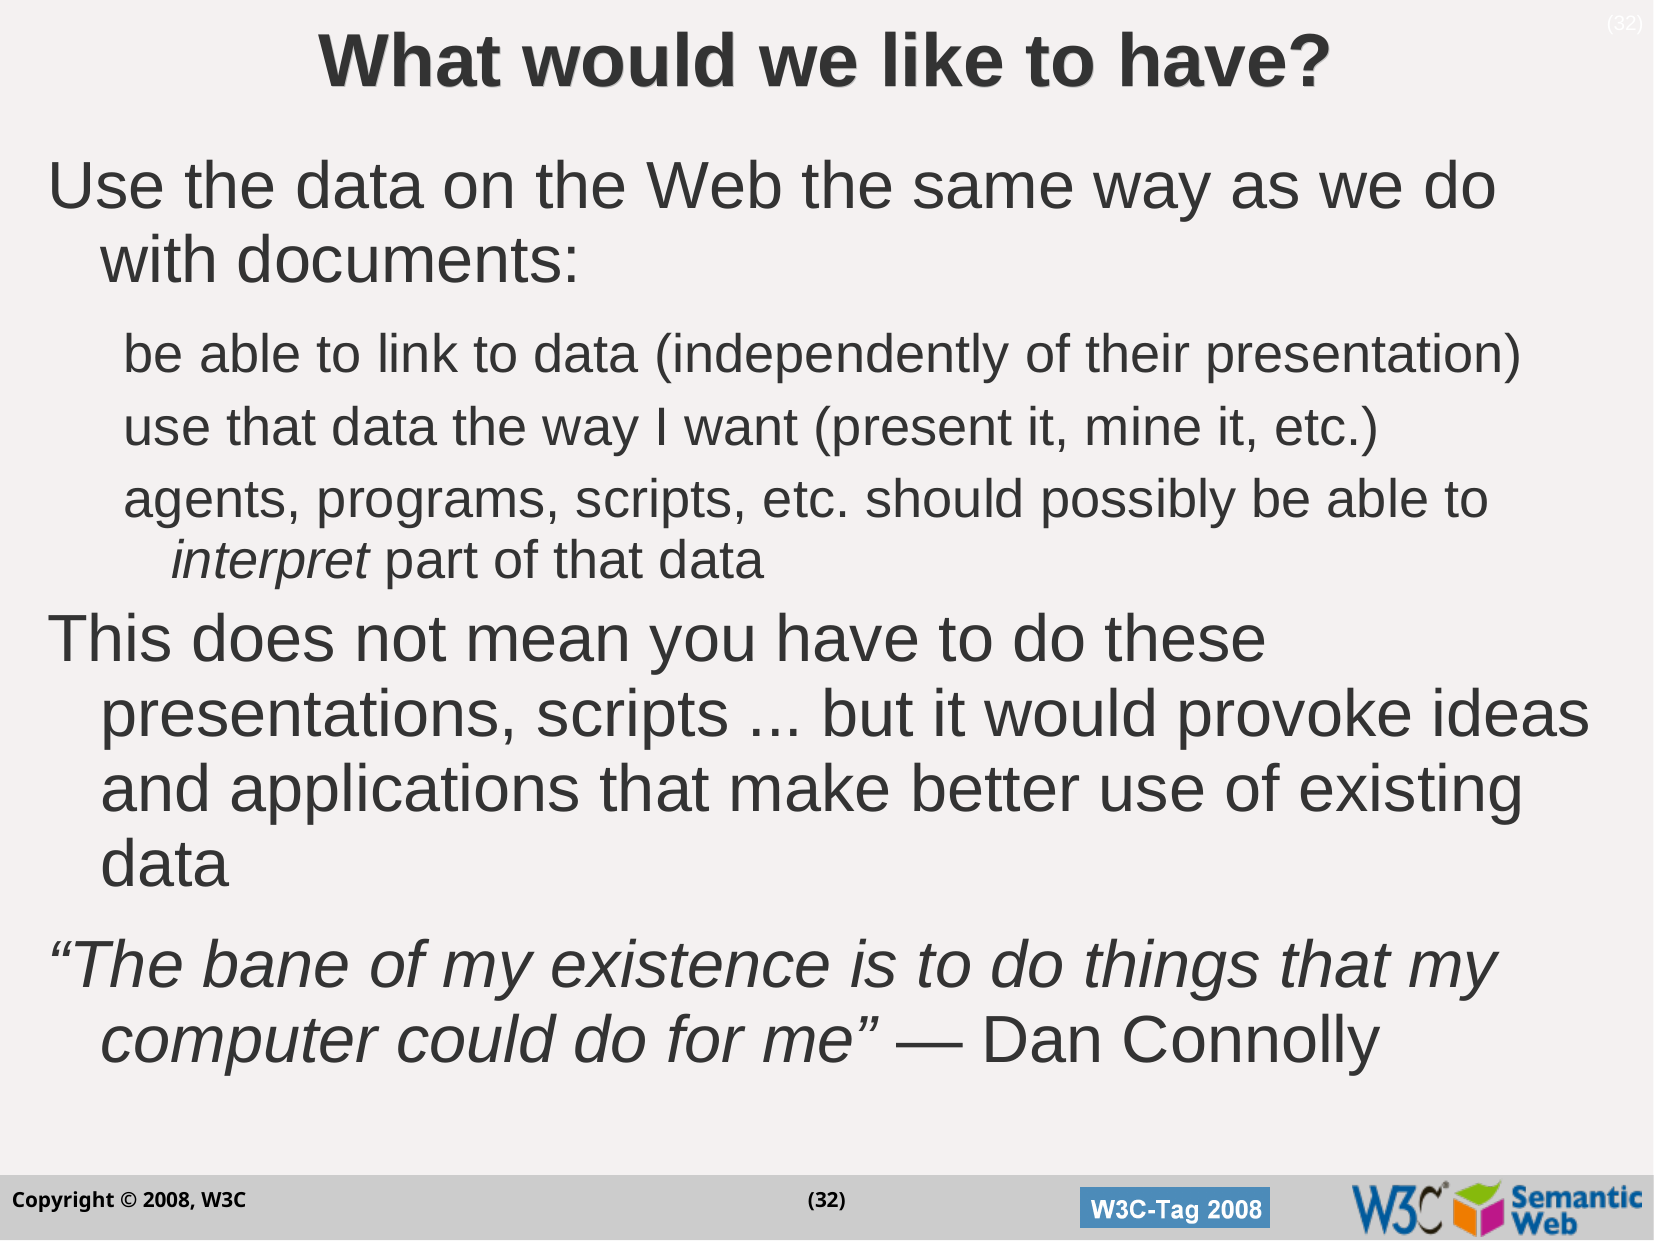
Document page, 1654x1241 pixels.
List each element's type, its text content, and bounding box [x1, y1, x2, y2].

list Use the data on the Web the same way as we do with documents: be able to link to data (independently of their presentation) use that data the way I want (present it, mine it, etc.) agents, programs, scripts, etc. should possibly be able to interpret part of that data This does not mean you have to do these presentations, scripts ... but it would provoke ideas and applications that make better use of existing data “The bane of my existence is to do things that my computer could do for me” — Dan Connolly [29, 147, 1624, 1134]
title What would we like to have? [0, 0, 1654, 119]
picture [1080, 1187, 1270, 1228]
picture [1352, 1178, 1642, 1237]
